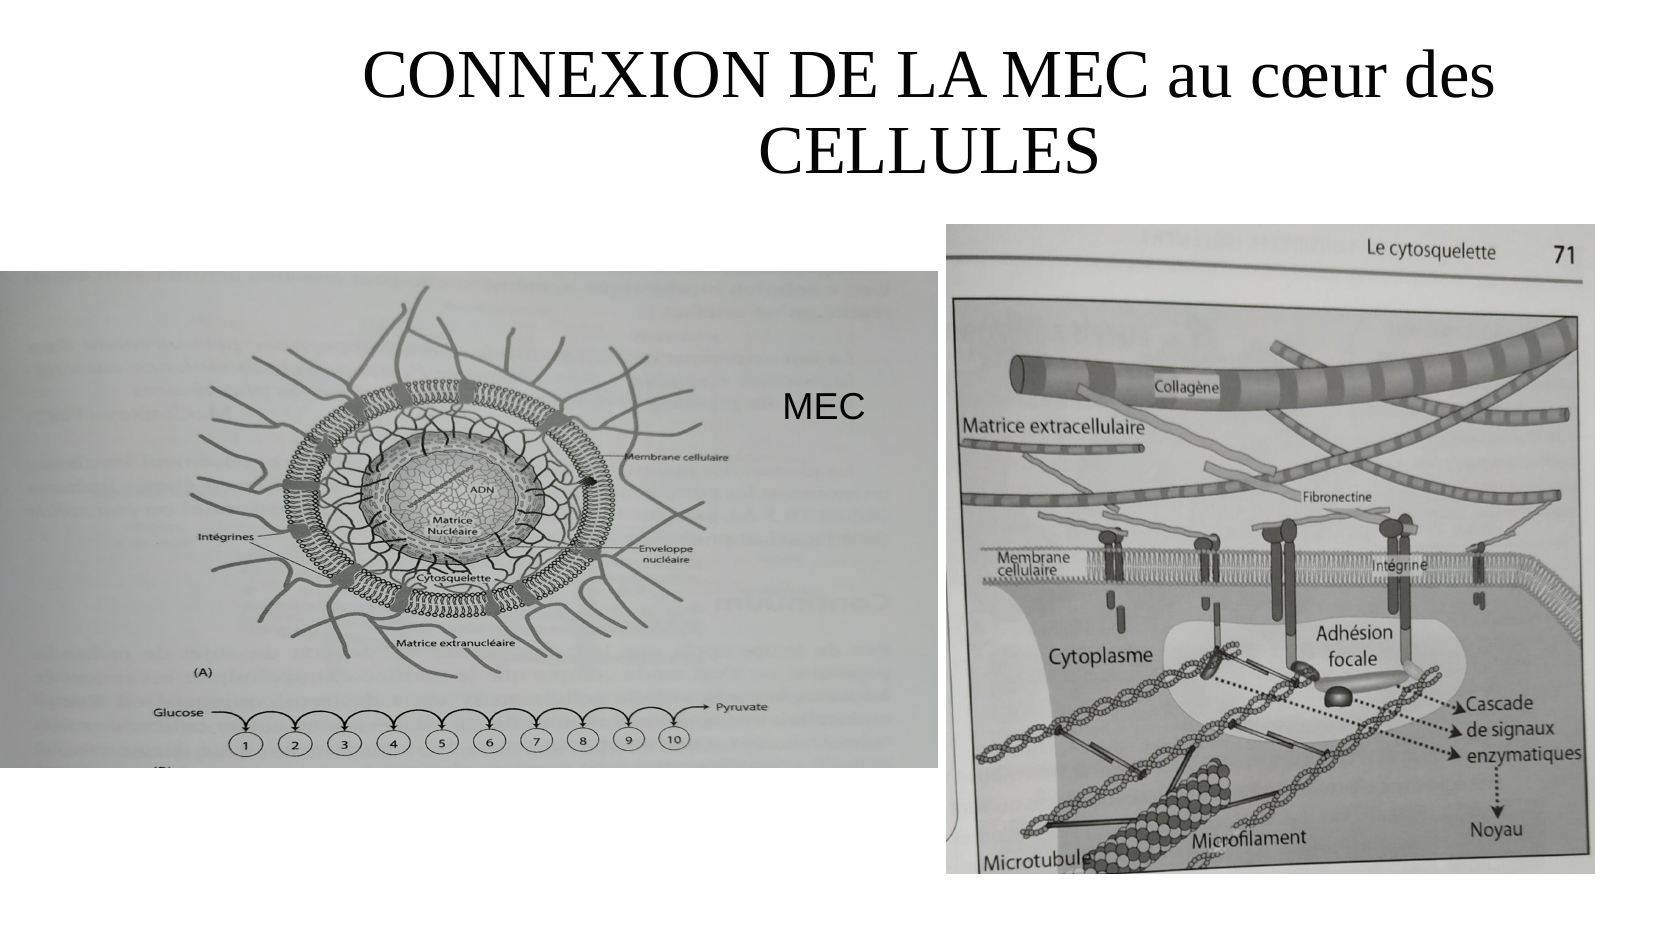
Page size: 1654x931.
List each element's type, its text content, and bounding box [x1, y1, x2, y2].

title CONNEXION DE LA MEC au cœur des CELLULES [265, 35, 1595, 189]
picture [0, 271, 938, 768]
text_box MEC [767, 377, 886, 435]
picture [946, 224, 1595, 875]
